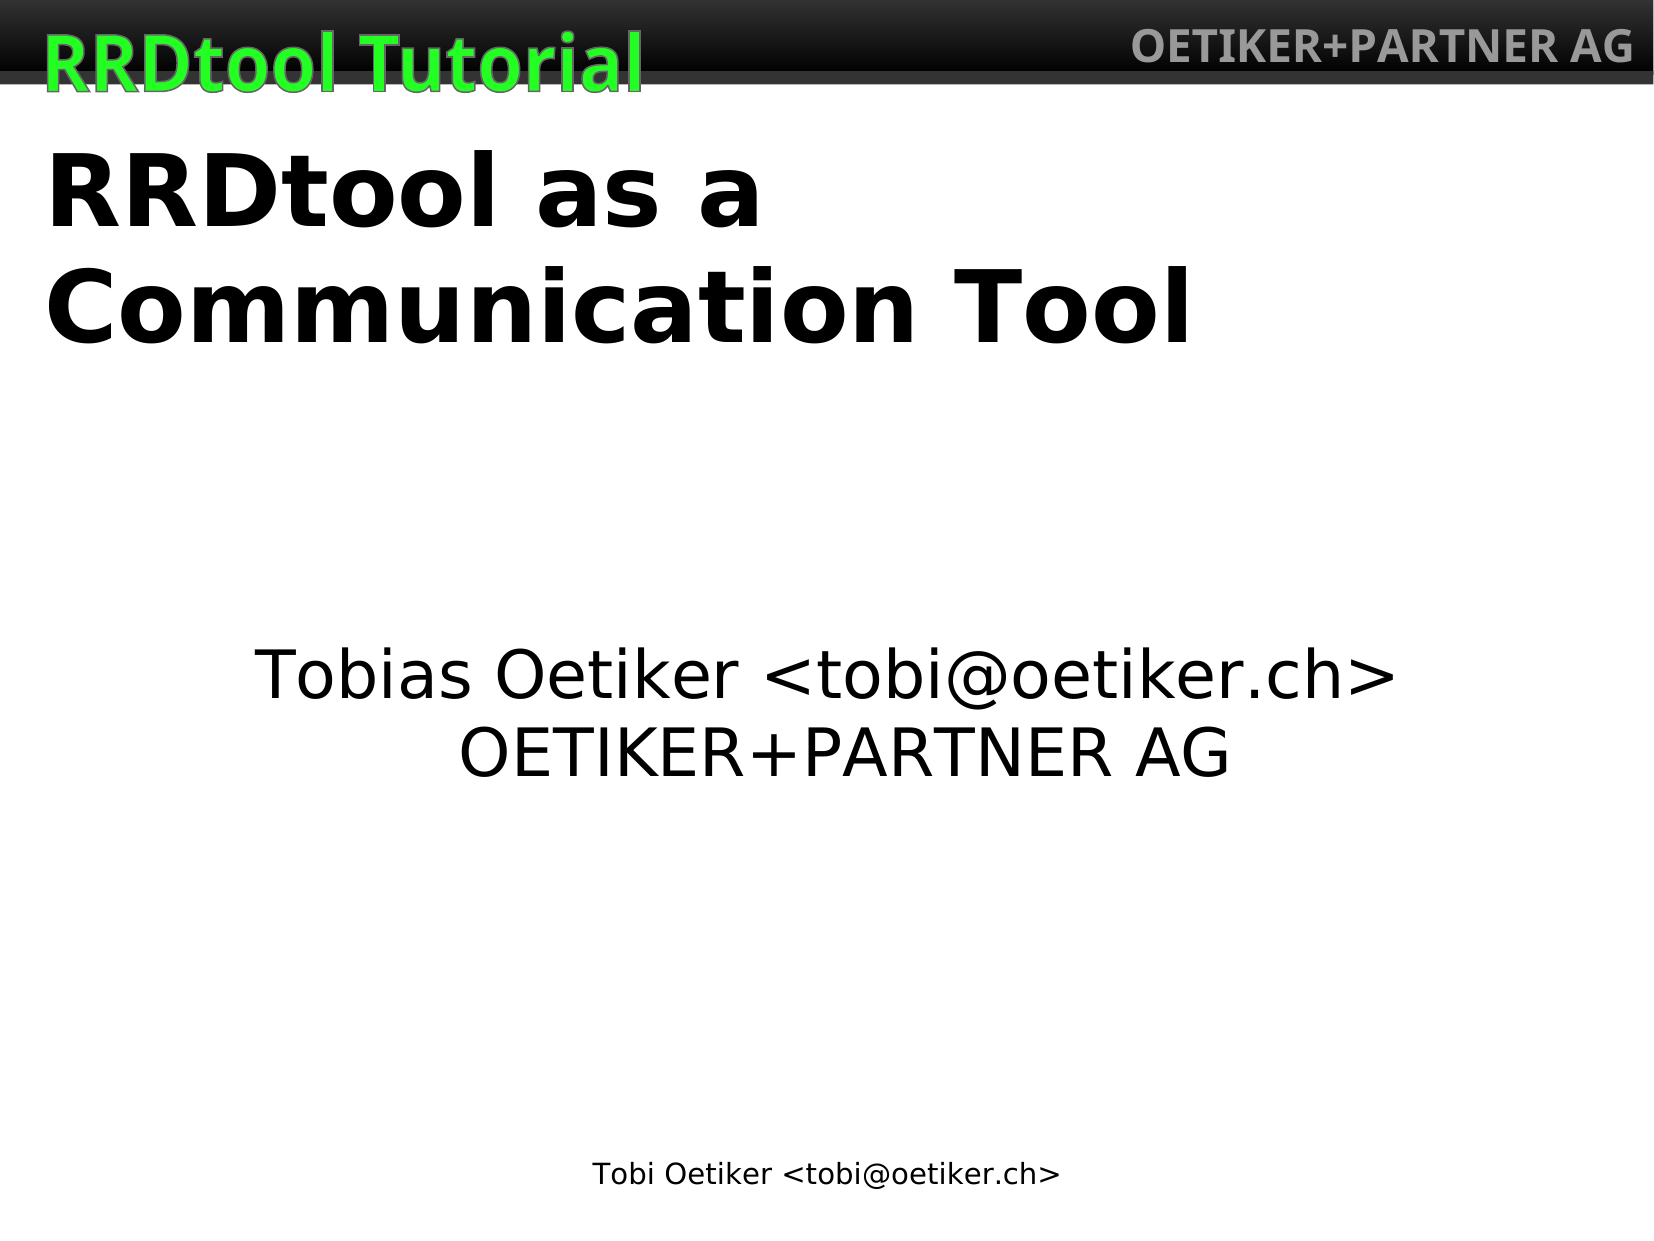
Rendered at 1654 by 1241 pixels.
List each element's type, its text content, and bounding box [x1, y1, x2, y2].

title RRDtool as a Communication Tool [44, 133, 1583, 367]
subtitle Tobias Oetiker <tobi@oetiker.ch> OETIKER+PARTNER AG [50, 329, 1571, 1099]
